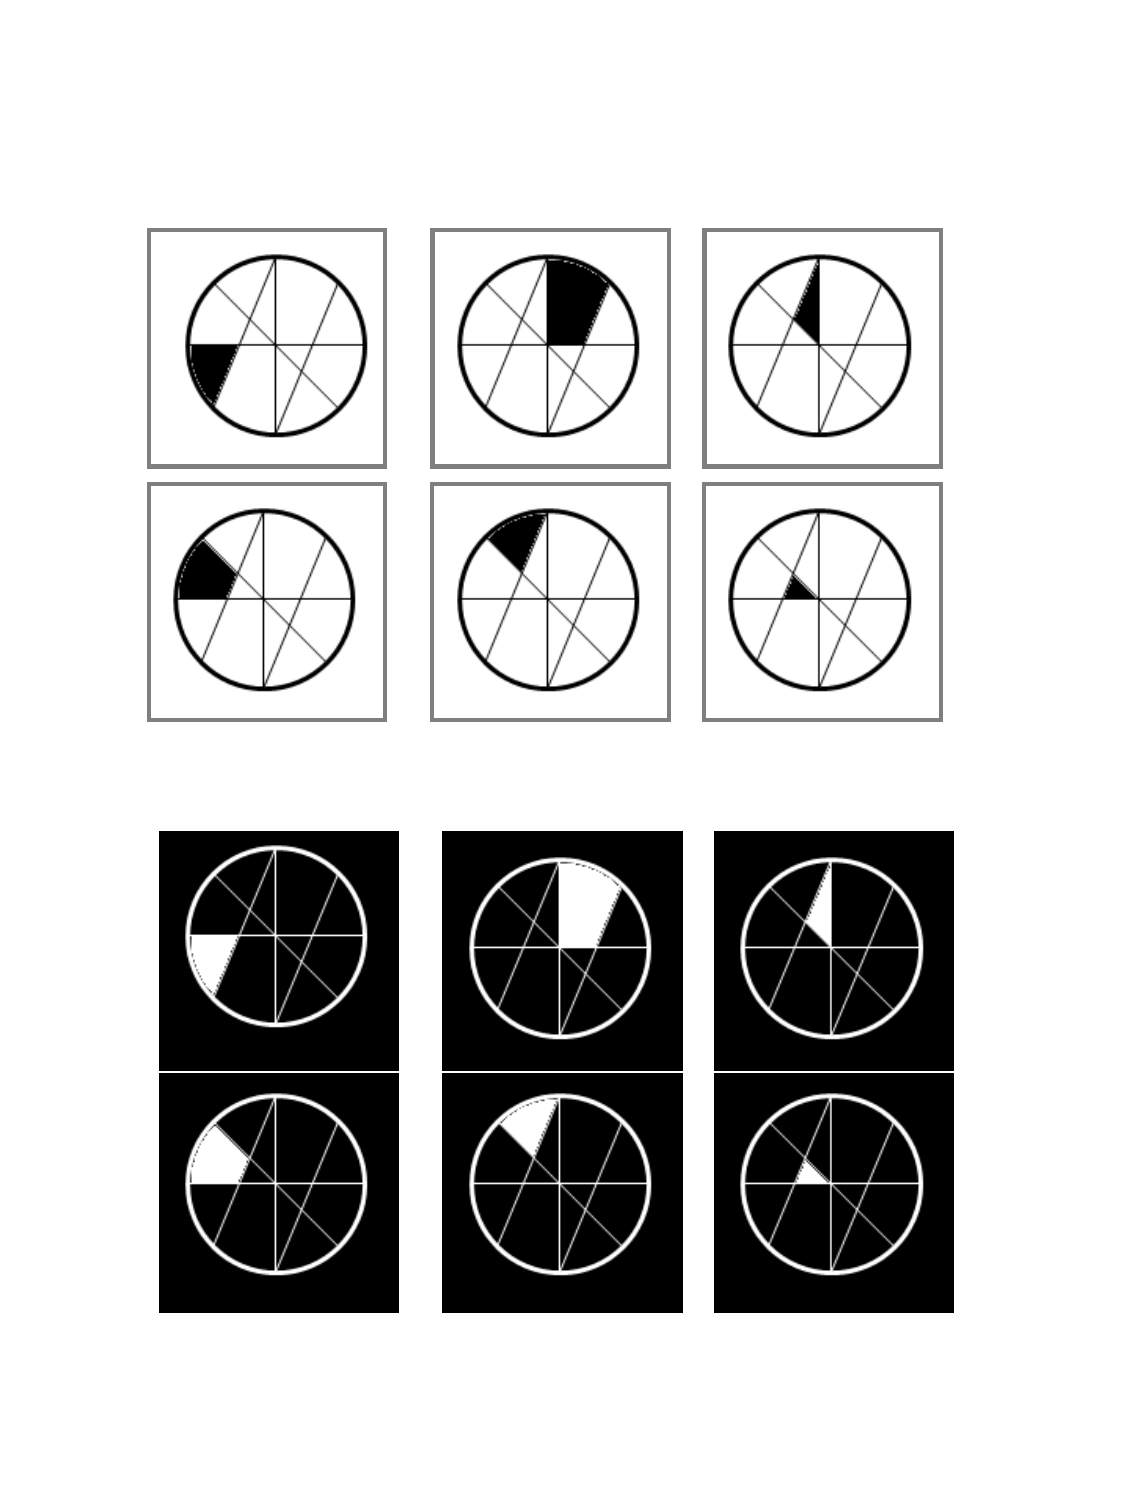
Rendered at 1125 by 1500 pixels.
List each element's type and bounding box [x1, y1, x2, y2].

text_box [432, 484, 669, 721]
text_box [444, 1074, 681, 1311]
picture [727, 507, 913, 693]
text_box [160, 1074, 398, 1311]
text_box [716, 832, 953, 1070]
text_box [704, 230, 941, 467]
picture [184, 253, 369, 439]
text_box [148, 484, 386, 721]
picture [739, 1092, 925, 1277]
picture [184, 844, 369, 1029]
text_box [444, 832, 681, 1070]
picture [456, 507, 641, 693]
text_box [160, 832, 398, 1070]
picture [456, 253, 641, 439]
picture [468, 1092, 653, 1277]
text_box [704, 484, 941, 721]
text_box [716, 1074, 953, 1311]
picture [468, 856, 653, 1041]
picture [172, 507, 357, 693]
picture [739, 856, 925, 1041]
text_box [432, 230, 669, 467]
picture [727, 253, 913, 439]
picture [184, 1092, 369, 1277]
text_box [148, 230, 386, 467]
